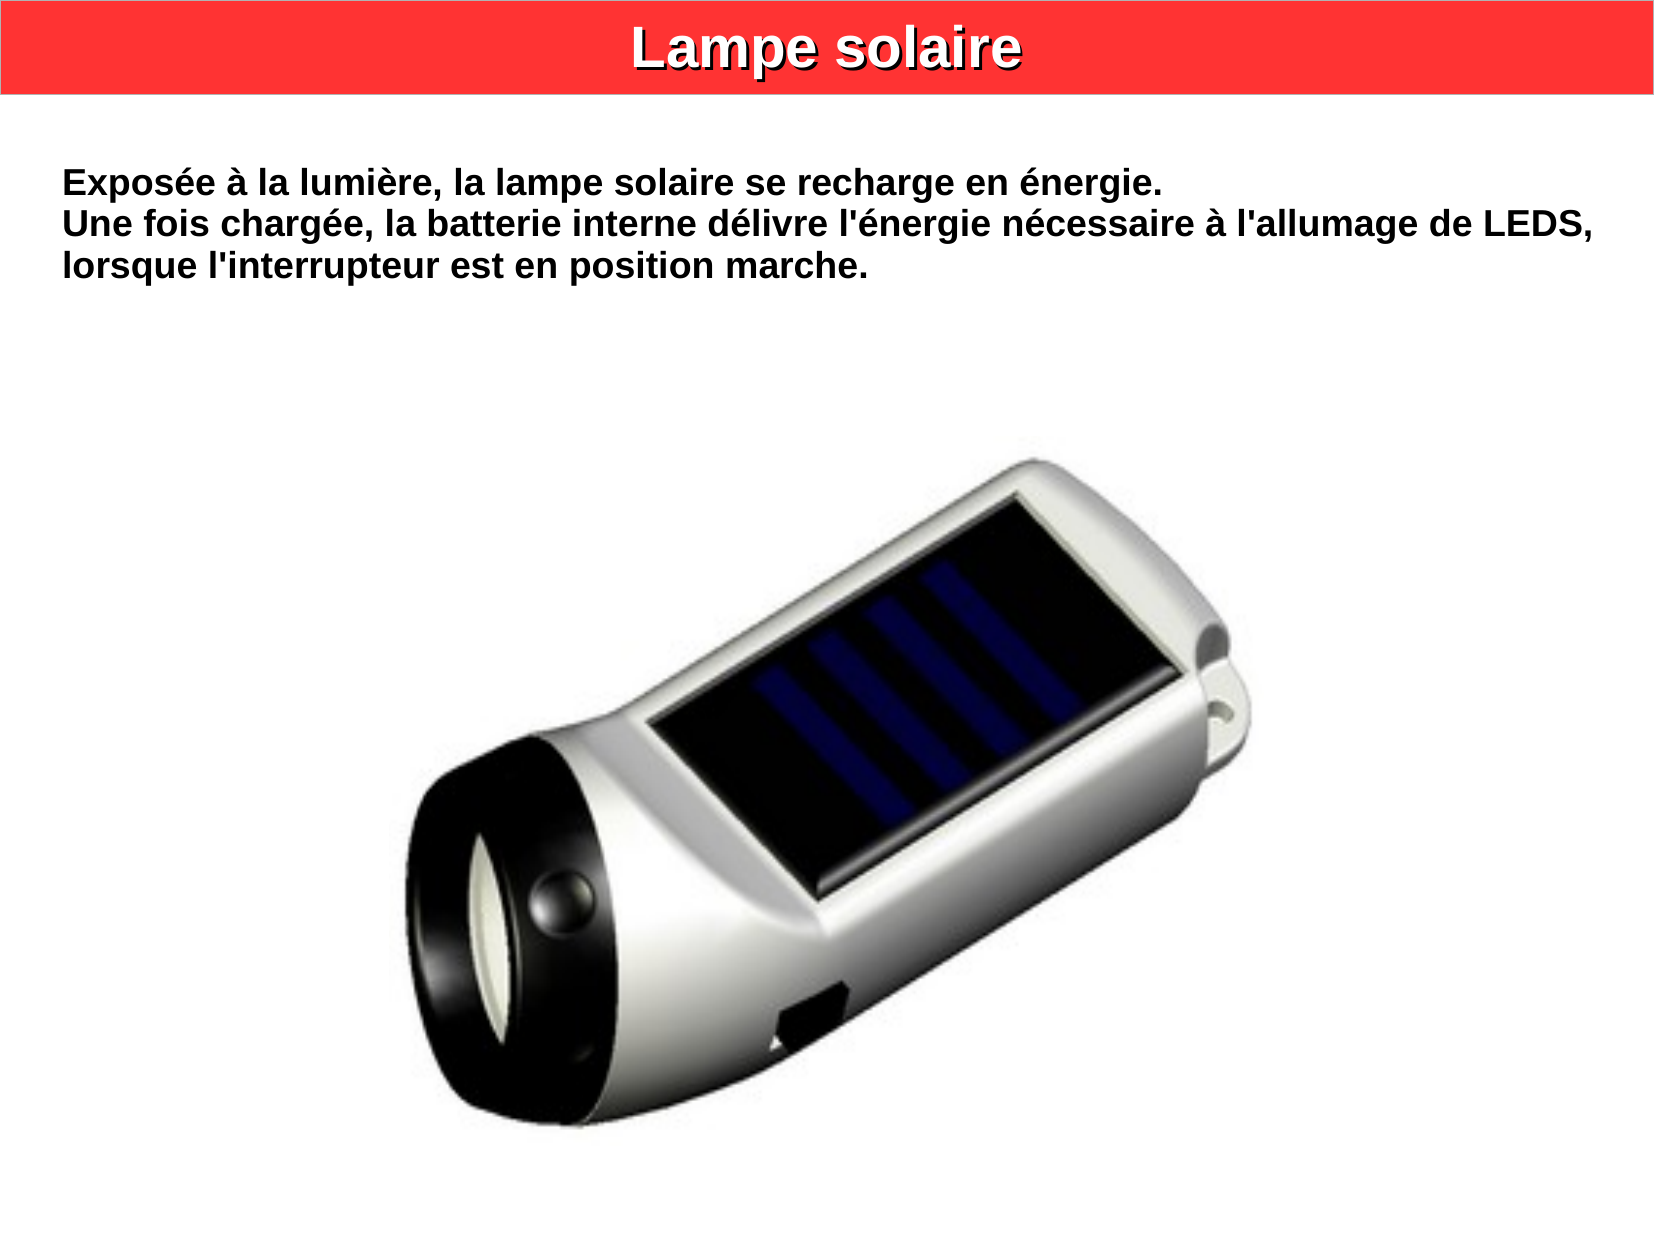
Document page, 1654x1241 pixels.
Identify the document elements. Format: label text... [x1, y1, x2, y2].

text_box Exposée à la lumière, la lampe solaire se recharge en énergie. Une fois chargée, la batterie interne délivre l'énergie nécessaire à l'allumage de LEDS, lorsque l'interrupteur est en position marche. [47, 153, 1619, 299]
text_box Lampe solaire [0, 0, 1654, 95]
picture [389, 436, 1264, 1146]
